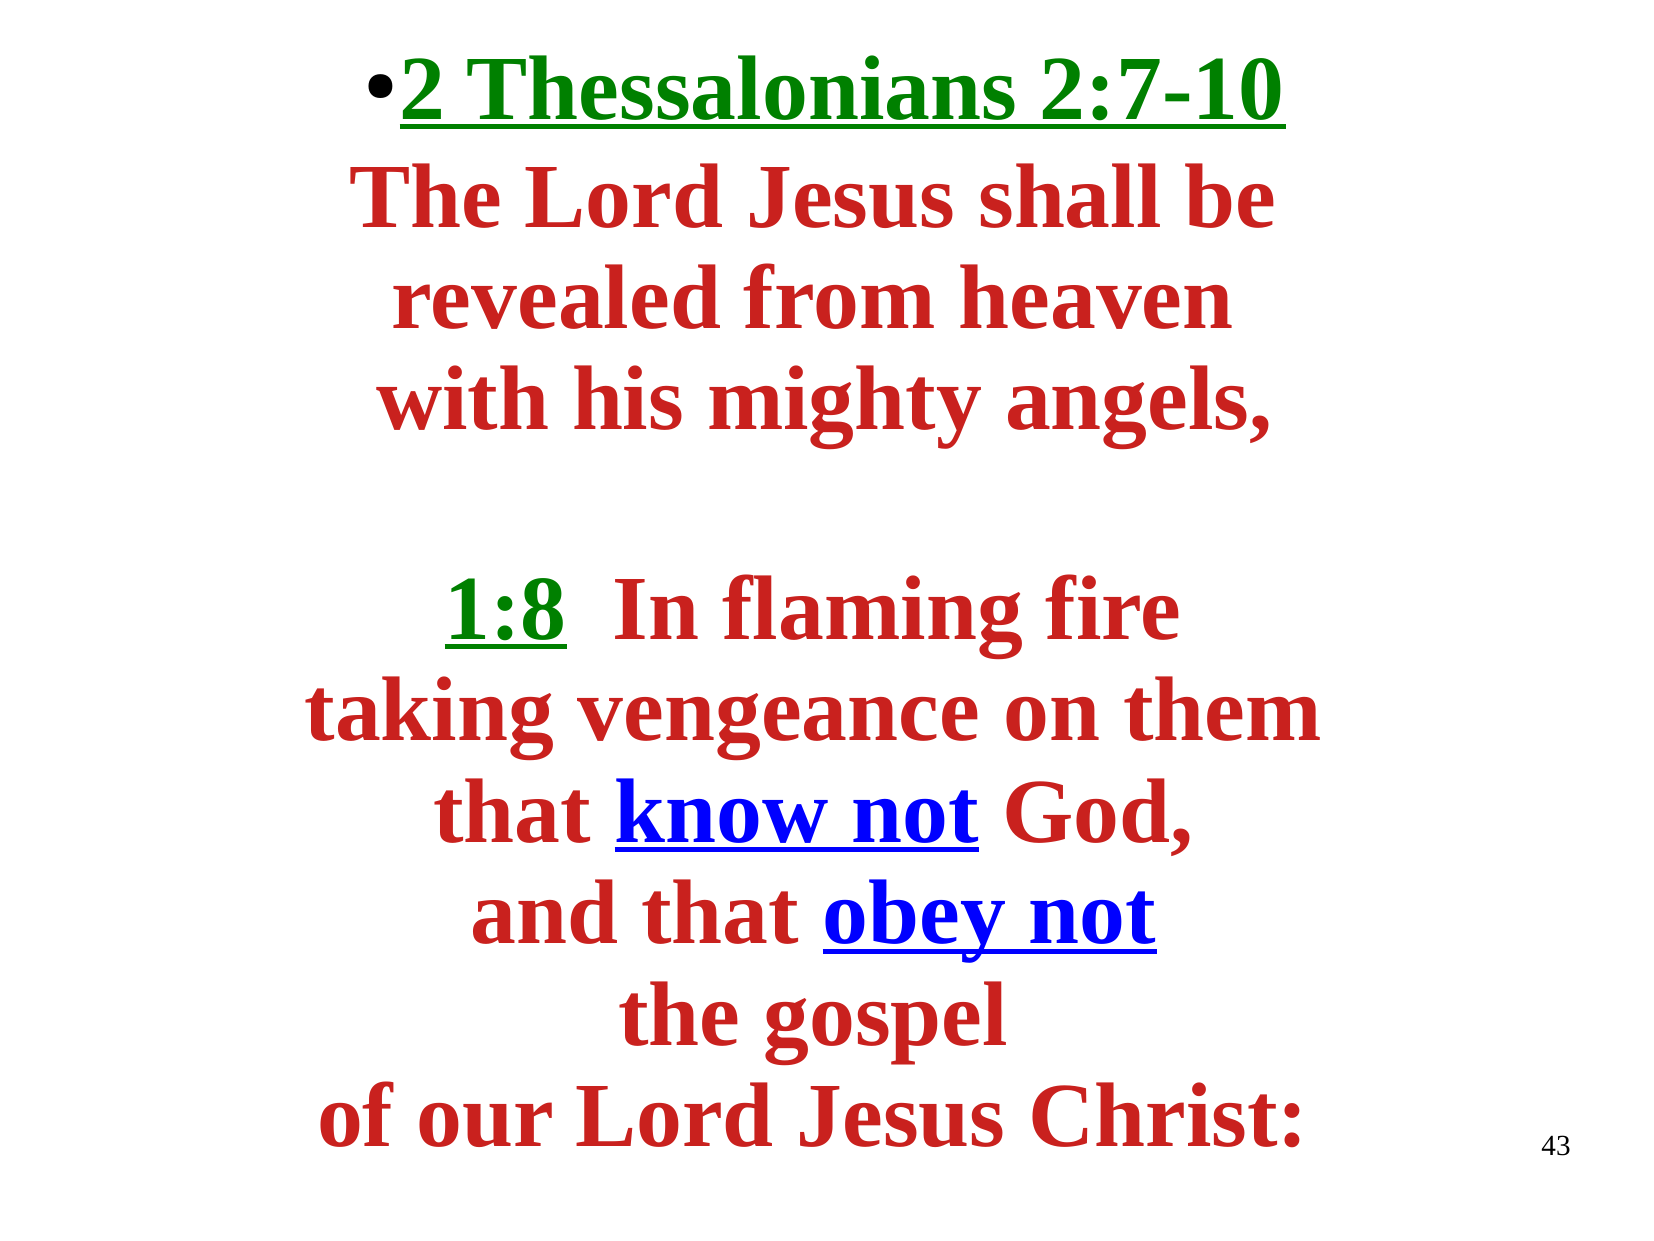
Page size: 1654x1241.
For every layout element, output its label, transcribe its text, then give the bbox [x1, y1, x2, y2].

list 2 Thessalonians 2:7-10 The Lord Jesus shall be revealed from heaven with his mighty angels, 1:8 In flaming fire taking vengeance on them that know not God, and that obey not the gospel of our Lord Jesus Christ: [37, 37, 1613, 1201]
